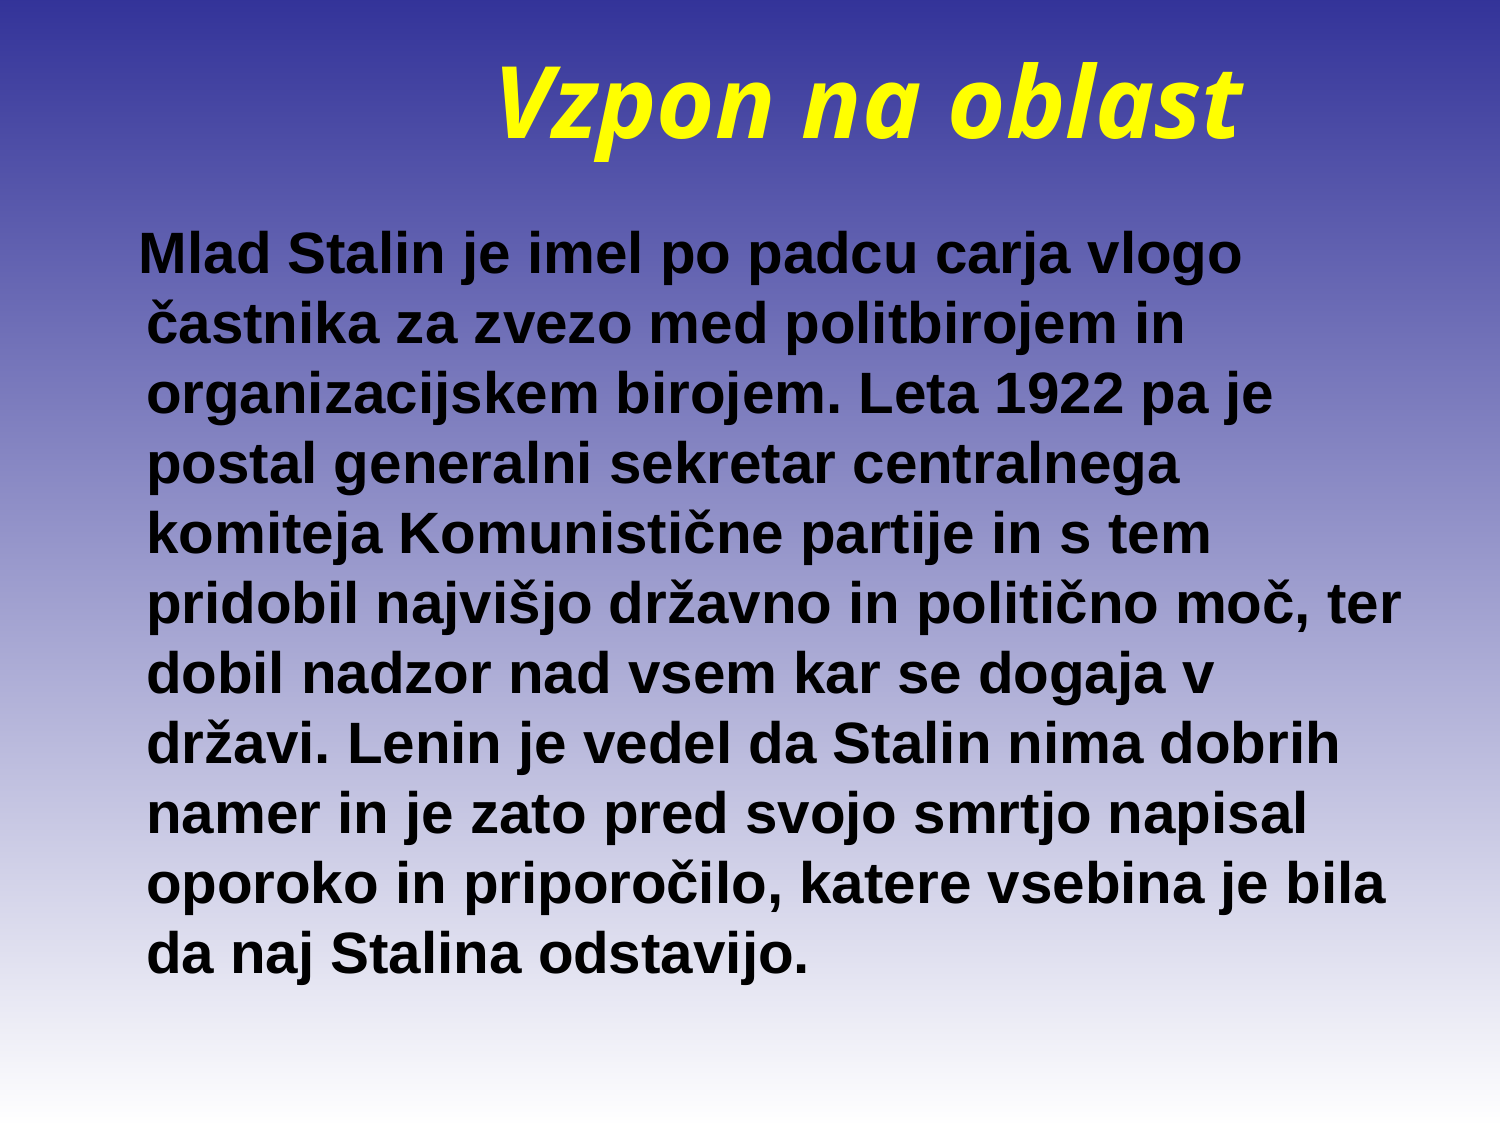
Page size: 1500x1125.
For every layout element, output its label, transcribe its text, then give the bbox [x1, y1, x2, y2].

text_box Vzpon na oblast [478, 30, 1023, 204]
list Mlad Stalin je imel po padcu carja vlogo častnika za zvezo med politbirojem in organizacijskem birojem. Leta 1922 pa je postal generalni sekretar centralnega komiteja Komunistične partije in s tem pridobil najvišjo državno in politično moč, ter dobil nadzor nad vsem kar se dogaja v državi. Lenin je vedel da Stalin nima dobrih namer in je zato pred svojo smrtjo napisal oporoko in priporočilo, katere vsebina je bila da naj Stalina odstavijo. [75, 208, 1425, 1005]
